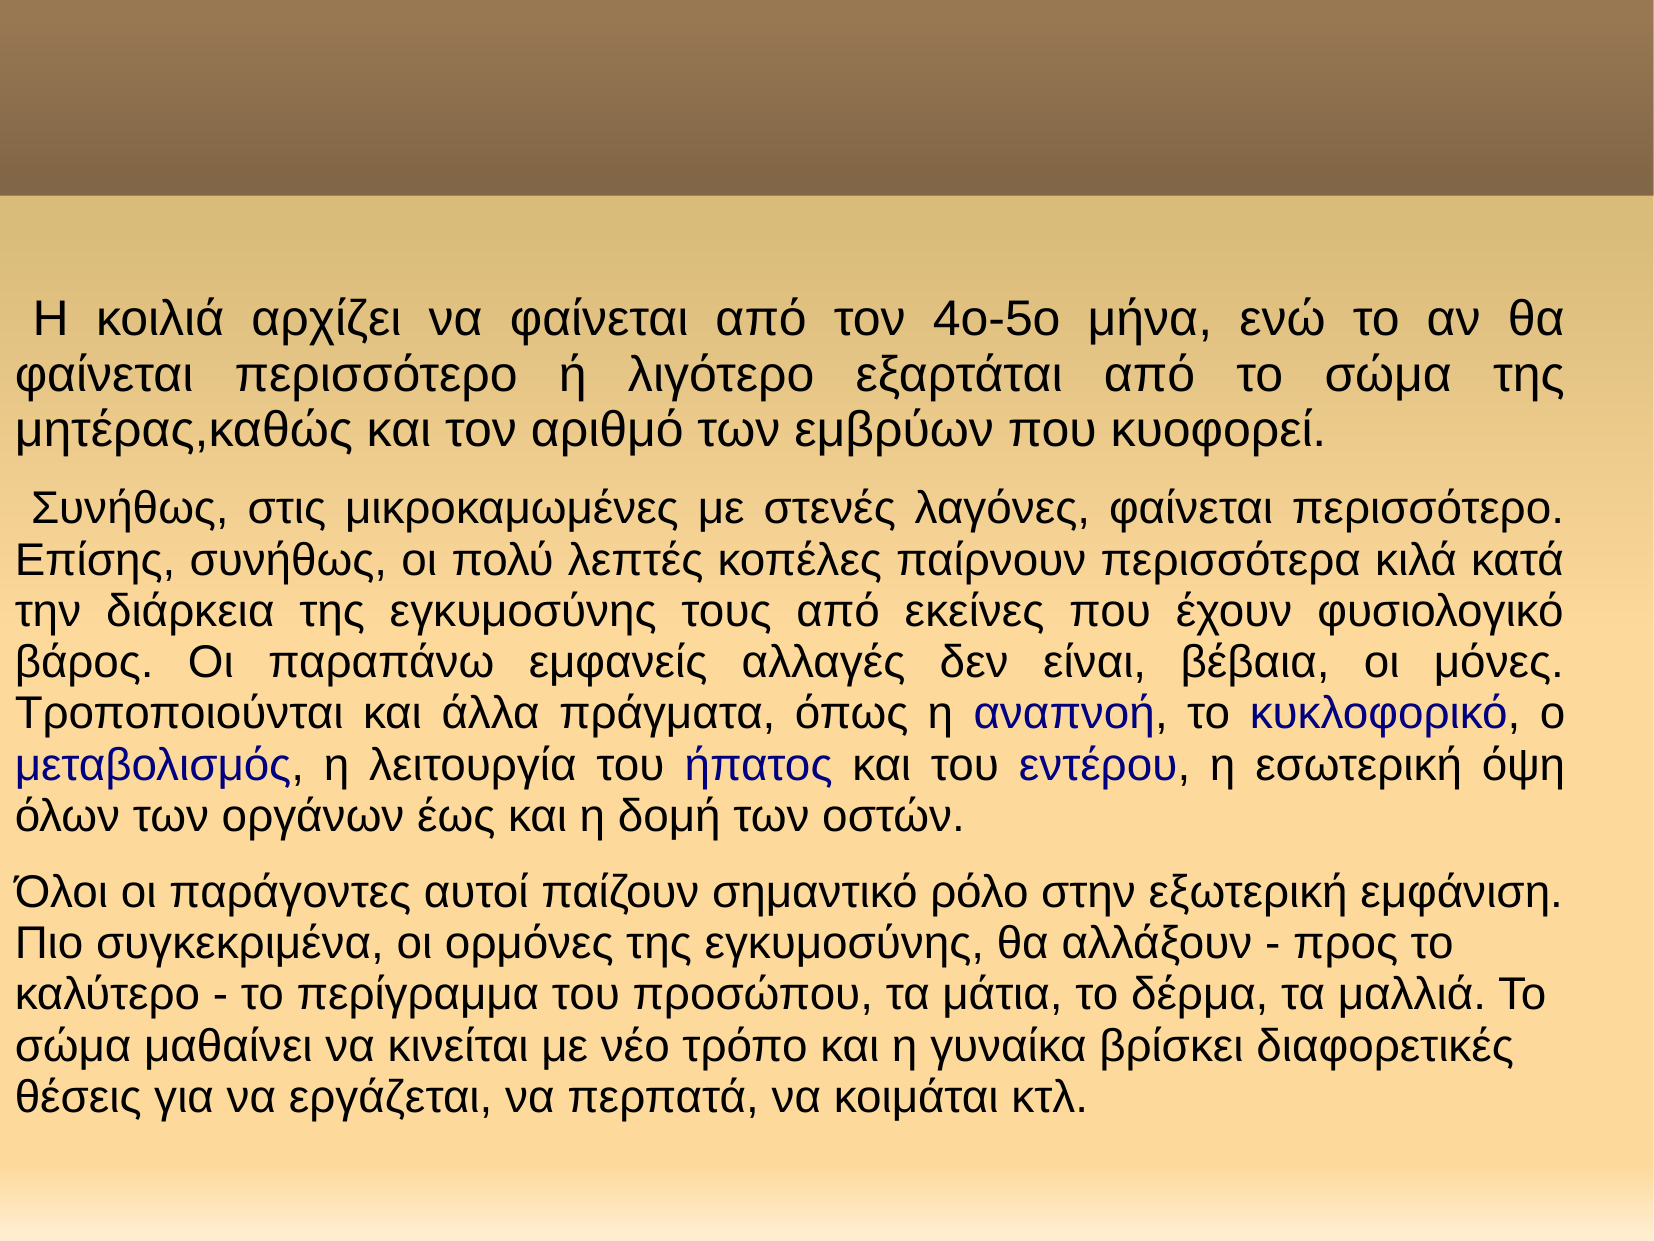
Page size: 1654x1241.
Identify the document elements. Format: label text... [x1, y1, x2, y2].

picture [0, 0, 1654, 1241]
text_box Η κοιλιά αρχίζει να φαίνεται από τον 4ο-5ο μήνα, ενώ το αν θα φαίνεται περισσότερο ή λιγότερο εξαρτάται από το σώμα της μητέρας,καθώς και τον αριθμό των εμβρύων που κυοφορεί. Συνήθως, στις μικροκαμωμένες με στενές λαγόνες, φαίνεται περισσότερο. Επίσης, συνήθως, οι πολύ λεπτές κοπέλες παίρνουν περισσότερα κιλά κατά την διάρκεια της εγκυμοσύνης τους από εκείνες που έχουν φυσιολογικό βάρος. Οι παραπάνω εμφανείς αλλαγές δεν είναι, βέβαια, οι μόνες. Τροποποιούνται και άλλα πράγματα, όπως η αναπνοή, το κυκλοφορικό, ο μεταβολισμός, η λειτουργία του ήπατος και του εντέρου, η εσωτερική όψη όλων των οργάνων έως και η δομή των οστών. Όλοι οι παράγοντες αυτοί παίζουν σημαντικό ρόλο στην εξωτερική εμφάνιση. Πιο συγκεκριμένα, οι ορμόνες της εγκυμοσύνης, θα αλλάξουν - προς το καλύτερο - το περίγραμμα του προσώπου, τα μάτια, το δέρμα, τα μαλλιά. Το σώμα μαθαίνει να κινείται με νέο τρόπο και η γυναίκα βρίσκει διαφορετικές θέσεις για να εργάζεται, να περπατά, να κοιμάται κτλ. [0, 206, 1581, 1182]
